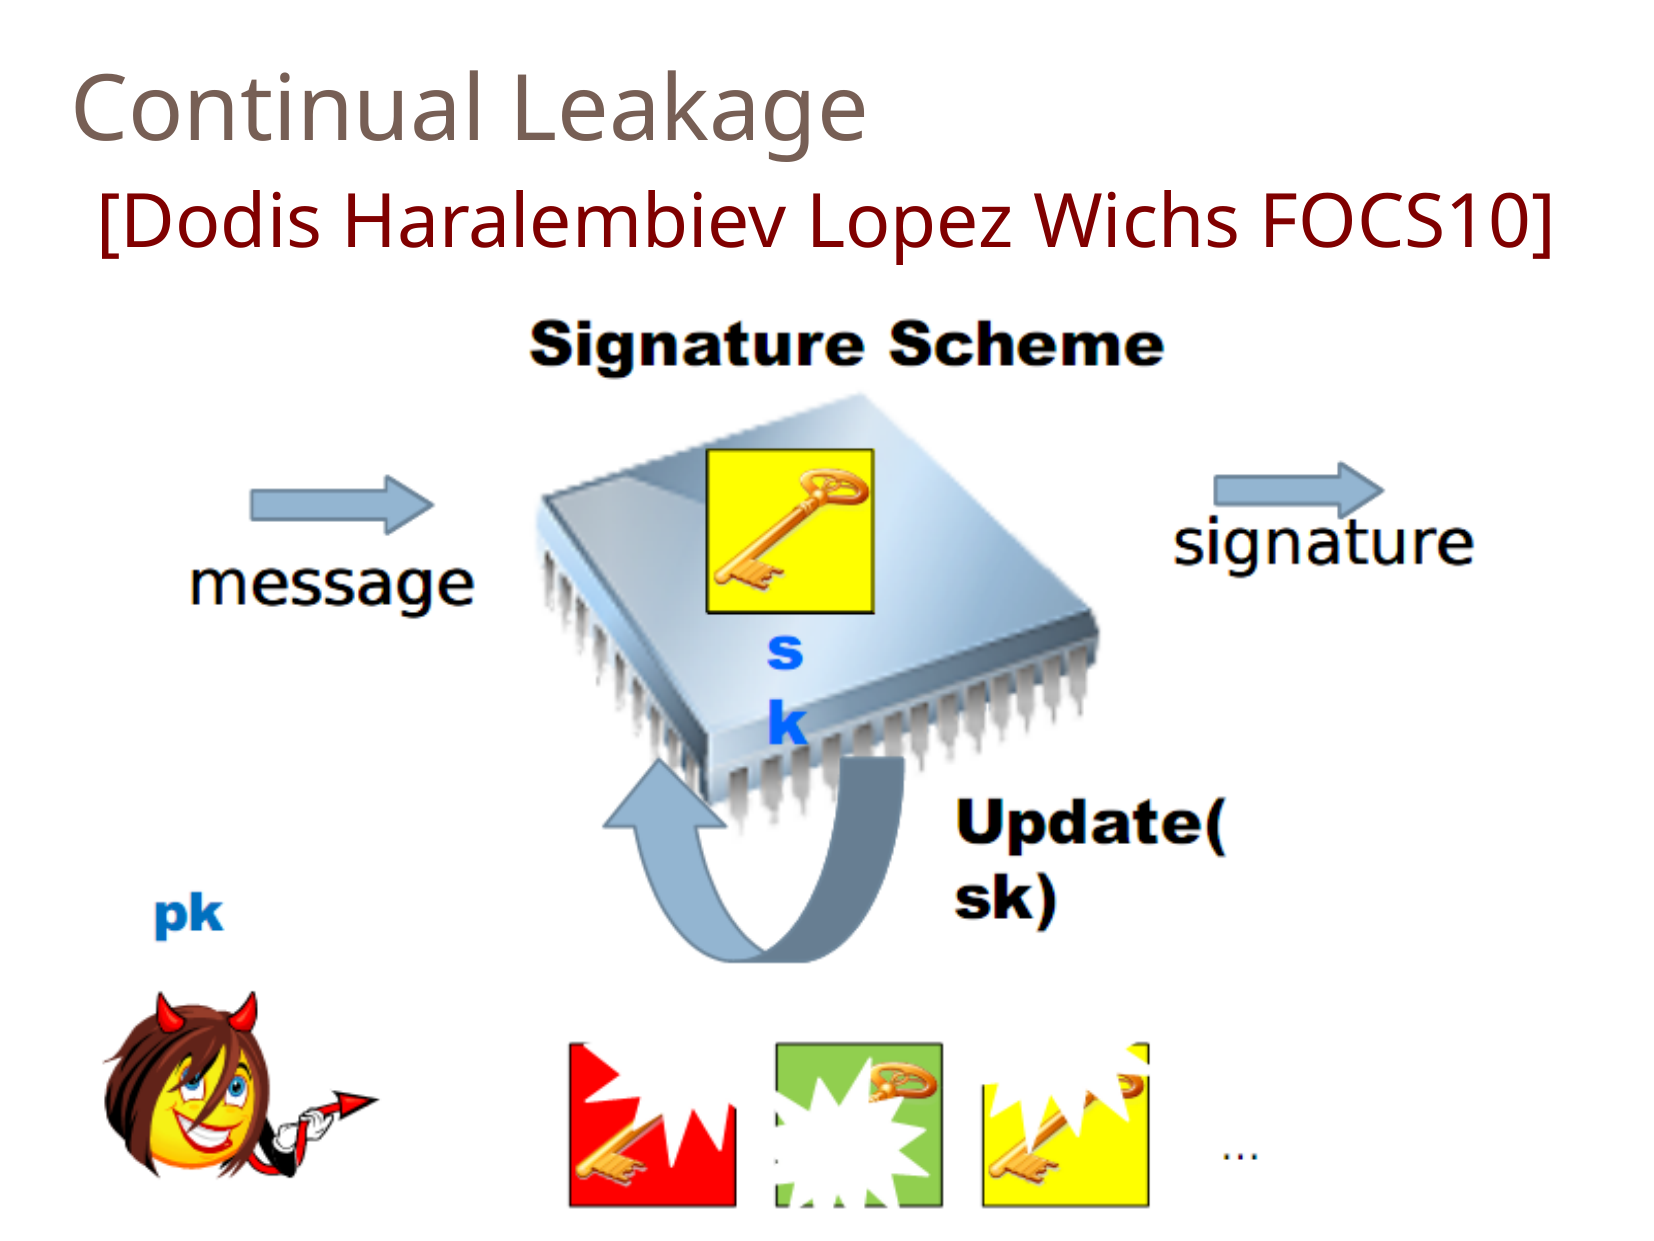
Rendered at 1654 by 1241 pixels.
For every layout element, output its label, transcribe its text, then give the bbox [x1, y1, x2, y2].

picture [8, 299, 1654, 1241]
list [Dodis Haralembiev Lopez Wichs FOCS10] [0, 165, 1654, 1241]
title Continual Leakage [55, 41, 1531, 165]
